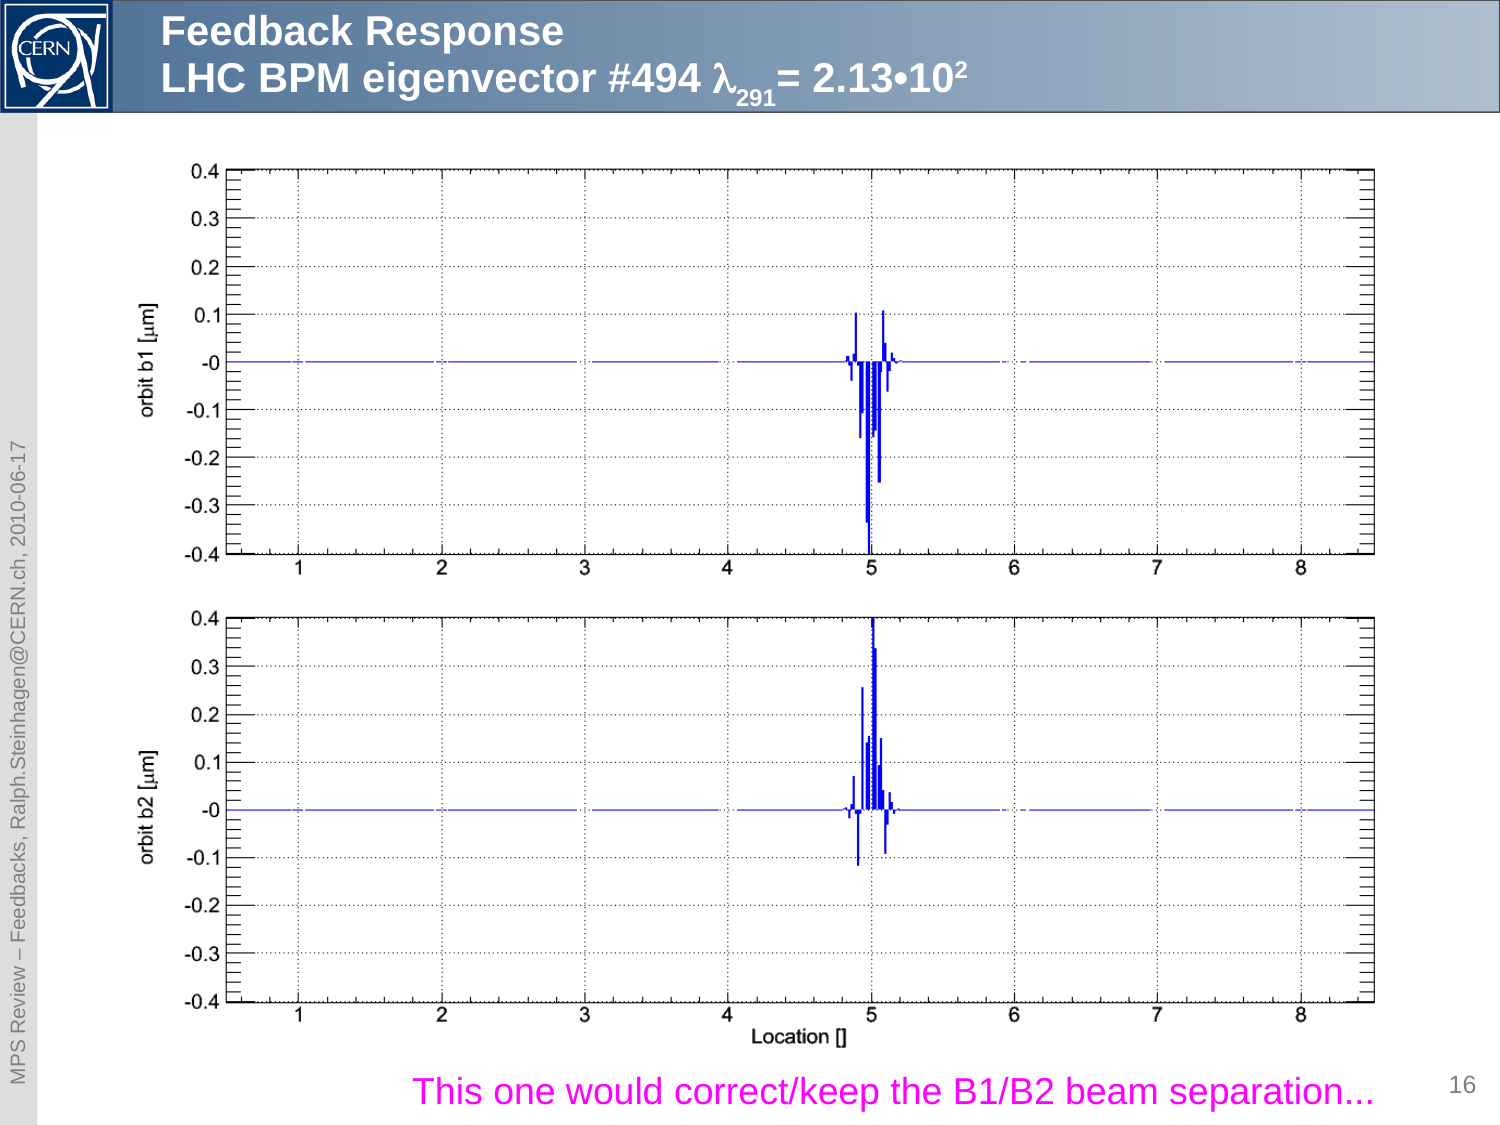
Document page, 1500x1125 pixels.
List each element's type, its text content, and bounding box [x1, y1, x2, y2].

picture [0, 0, 113, 113]
text_box This one would correct/keep the B1/B2 beam separation... [397, 1062, 1390, 1120]
title Feedback Response LHC BPM eigenvector #494 l291= 2.13•102 [160, 5, 1340, 114]
picture [96, 160, 1400, 1063]
